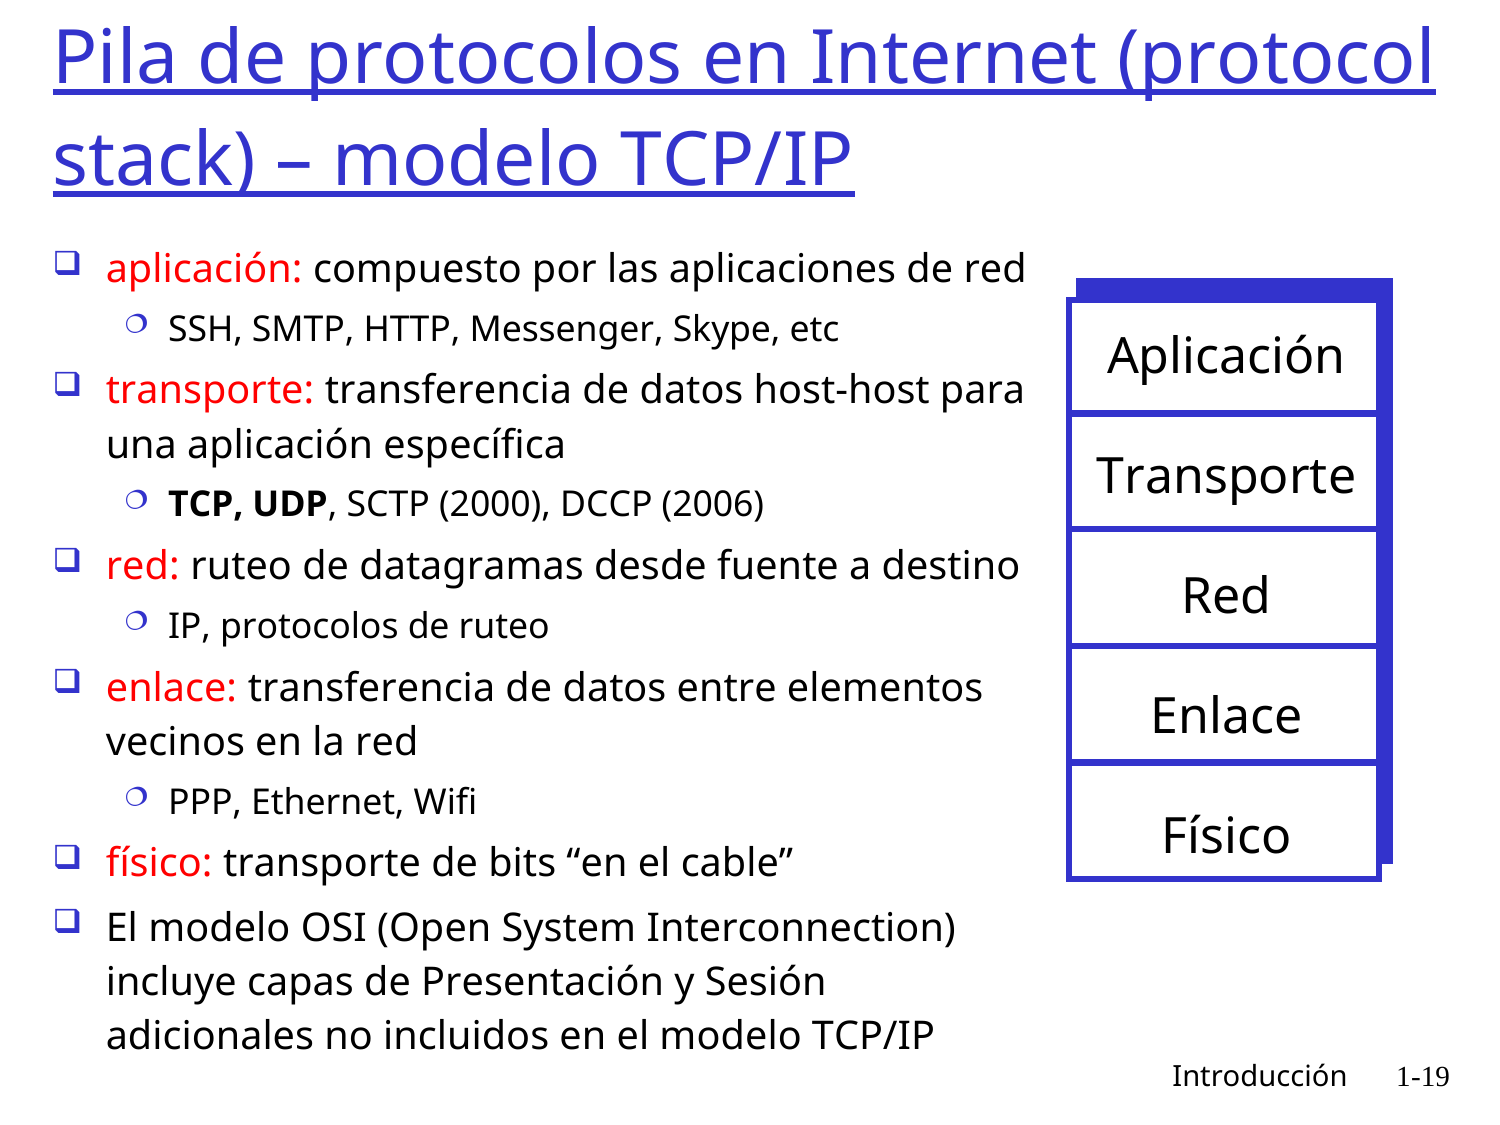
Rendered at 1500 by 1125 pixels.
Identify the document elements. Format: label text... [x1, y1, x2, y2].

text_box [1068, 281, 1390, 880]
text_box 1-<number> [1362, 1050, 1466, 1125]
text_box [1068, 532, 1082, 643]
list aplicación: compuesto por las aplicaciones de red SSH, SMTP, HTTP, Messenger, Skype, etc transporte: transferencia de datos host-host para una aplicación específica TCP, UDP, SCTP (2000), DCCP (2006) red: ruteo de datagramas desde fuente a destino IP, protocolos de ruteo enlace: transferencia de datos entre elementos vecinos en la red PPP, Ethernet, Wifi físico: transporte de bits “en el cable” El modelo OSI (Open System Interconnection) incluye capas de Presentación y Sesión adicionales no incluidos en el modelo TCP/IP [37, 232, 1051, 1088]
text_box Aplicación Transporte Red Enlace Físico [1082, 315, 1372, 410]
title Pila de protocolos en Internet (protocol stack) – modelo TCP/IP [37, 10, 1463, 201]
text_box Aplicación Transporte Red Enlace Físico [1082, 766, 1372, 872]
text_box Introducción [887, 1050, 1362, 1125]
text_box Aplicación Transporte Red Enlace Físico [1082, 417, 1372, 526]
text_box Aplicación Transporte Red Enlace Físico [1082, 649, 1372, 759]
text_box [1068, 649, 1082, 759]
text_box [1068, 417, 1082, 526]
text_box Aplicación Transporte Red Enlace Físico [1082, 532, 1372, 643]
